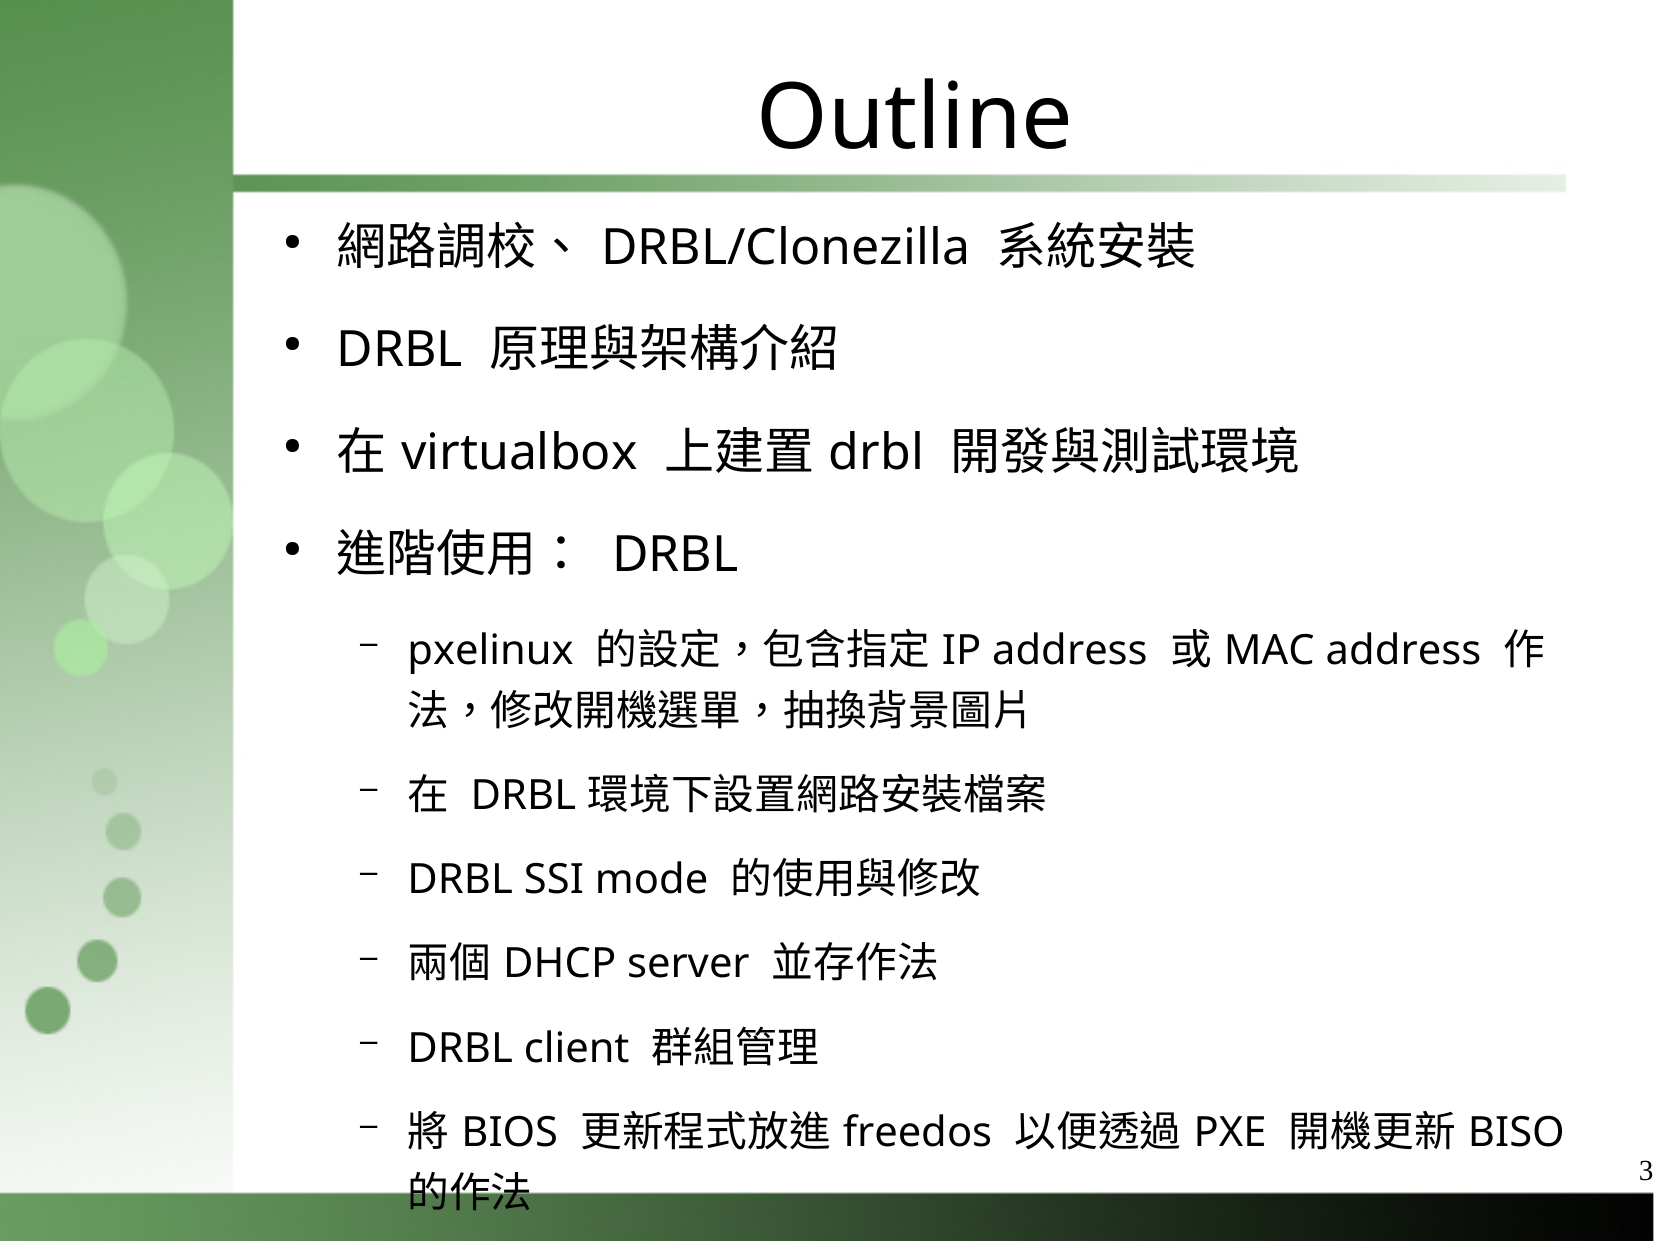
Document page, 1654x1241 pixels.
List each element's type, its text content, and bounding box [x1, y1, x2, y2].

title Outline [236, 49, 1595, 178]
picture [0, 0, 1654, 1241]
list 網路調校、DRBL/Clonezilla 系統安裝 DRBL 原理與架構介紹 在virtualbox 上建置drbl 開發與測試環境 進階使用： DRBL pxelinux 的設定，包含指定IP address 或MAC address 作法，修改開機選單，抽換背景圖片 在 DRBL環境下設置網路安裝檔案 DRBL SSI mode 的使用與修改 兩個DHCP server 並存作法 DRBL client 群組管理 將BIOS 更新程式放進freedos 以便透過PXE 開機更新BISO 的作法 在DRBL server 上製作Linux 套件網路安裝隨身碟 如何在DRBL上建置SAN (AoE, iSCSI)開機環境 [265, 206, 1625, 1182]
